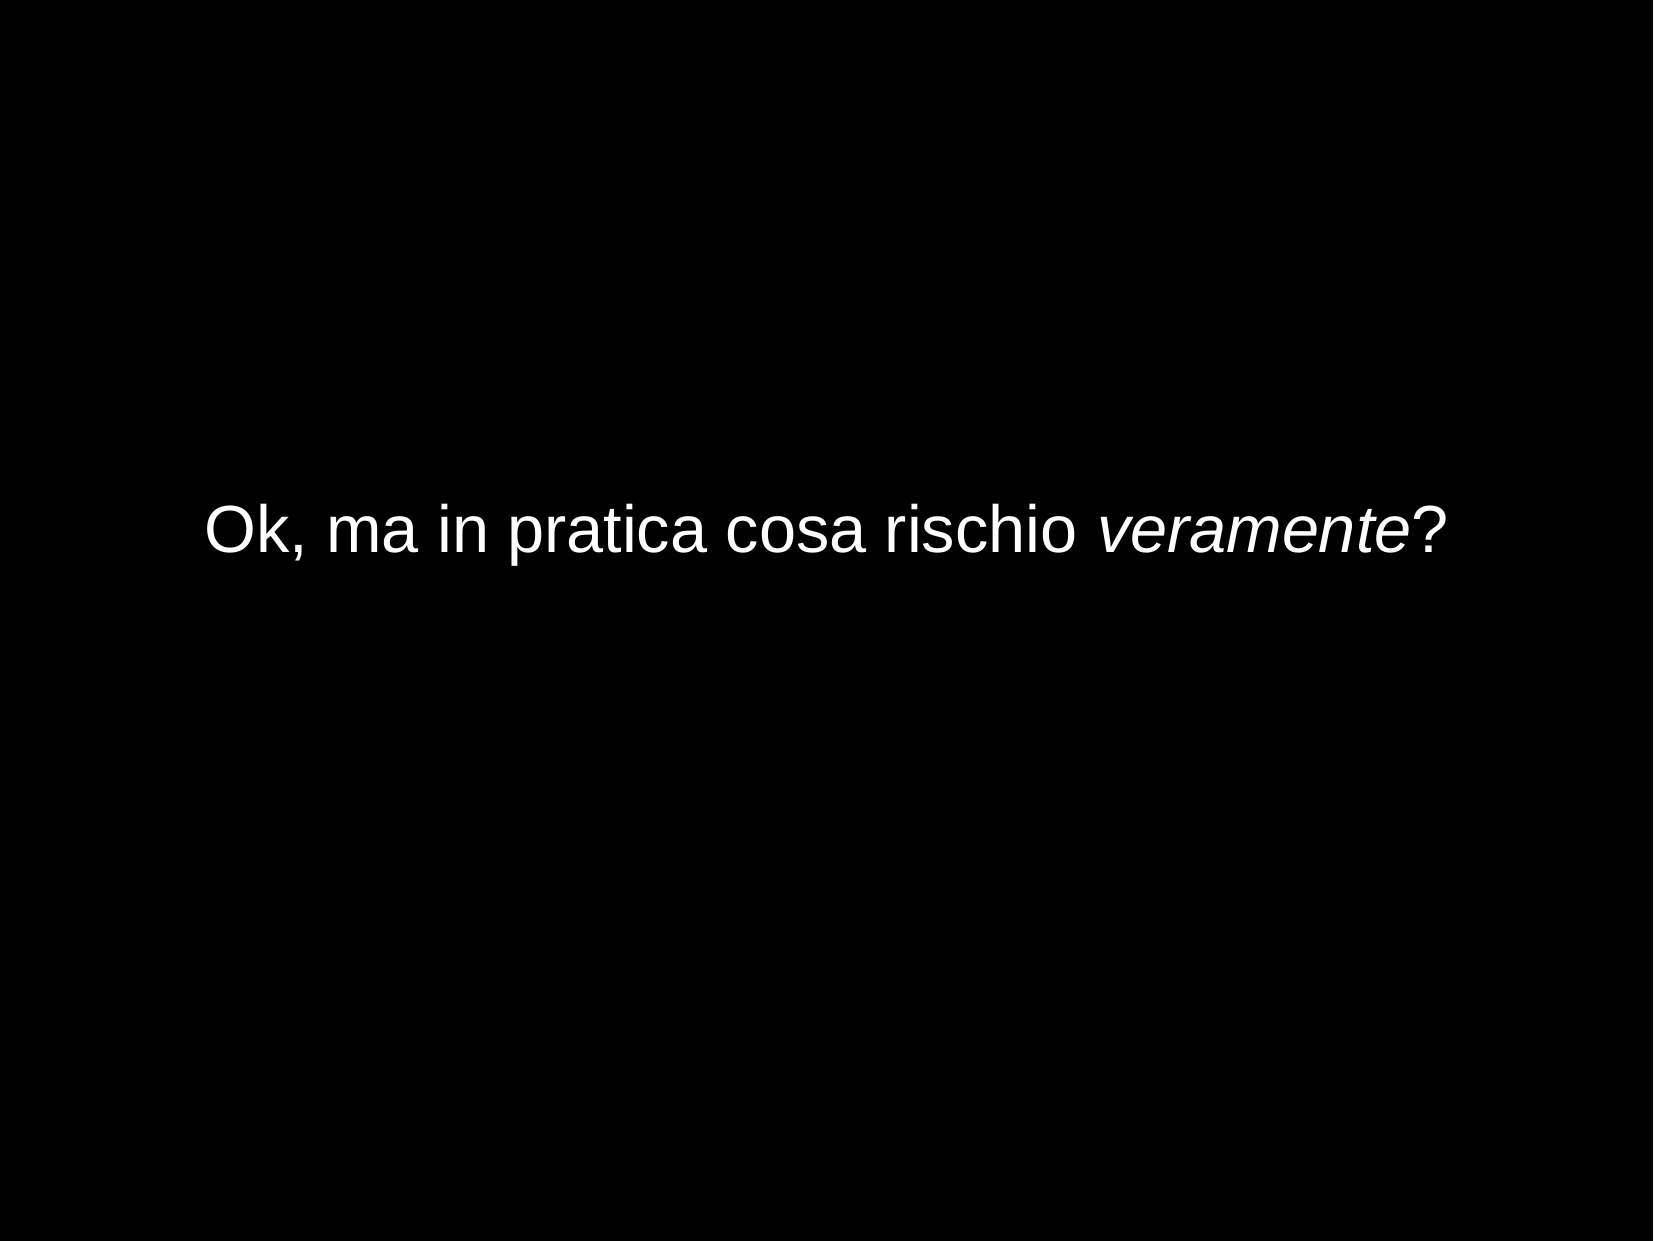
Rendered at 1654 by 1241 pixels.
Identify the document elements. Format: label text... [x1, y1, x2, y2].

subtitle Ok, ma in pratica cosa rischio veramente? [82, 49, 1571, 1010]
